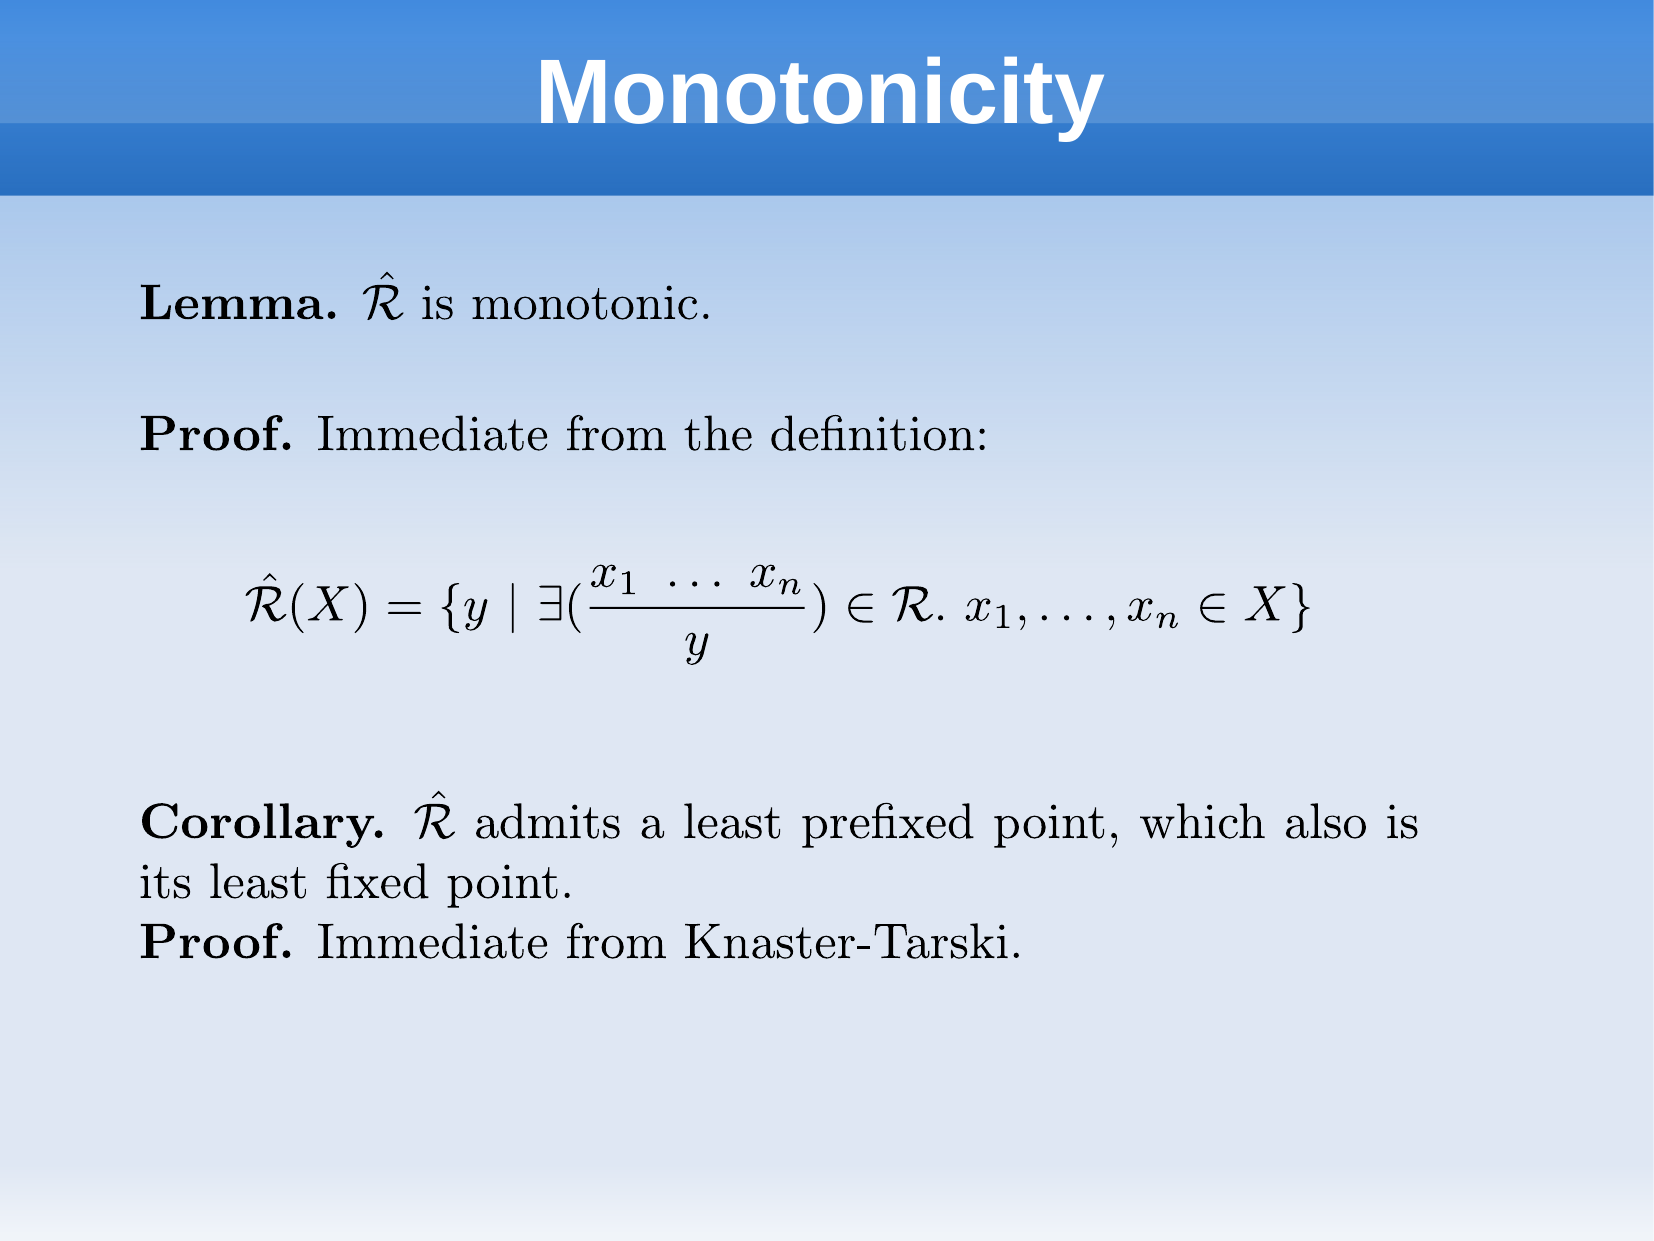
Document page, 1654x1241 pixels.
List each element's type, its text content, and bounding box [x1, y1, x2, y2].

title Monotonicity [76, 0, 1565, 196]
picture [0, 0, 1654, 1241]
